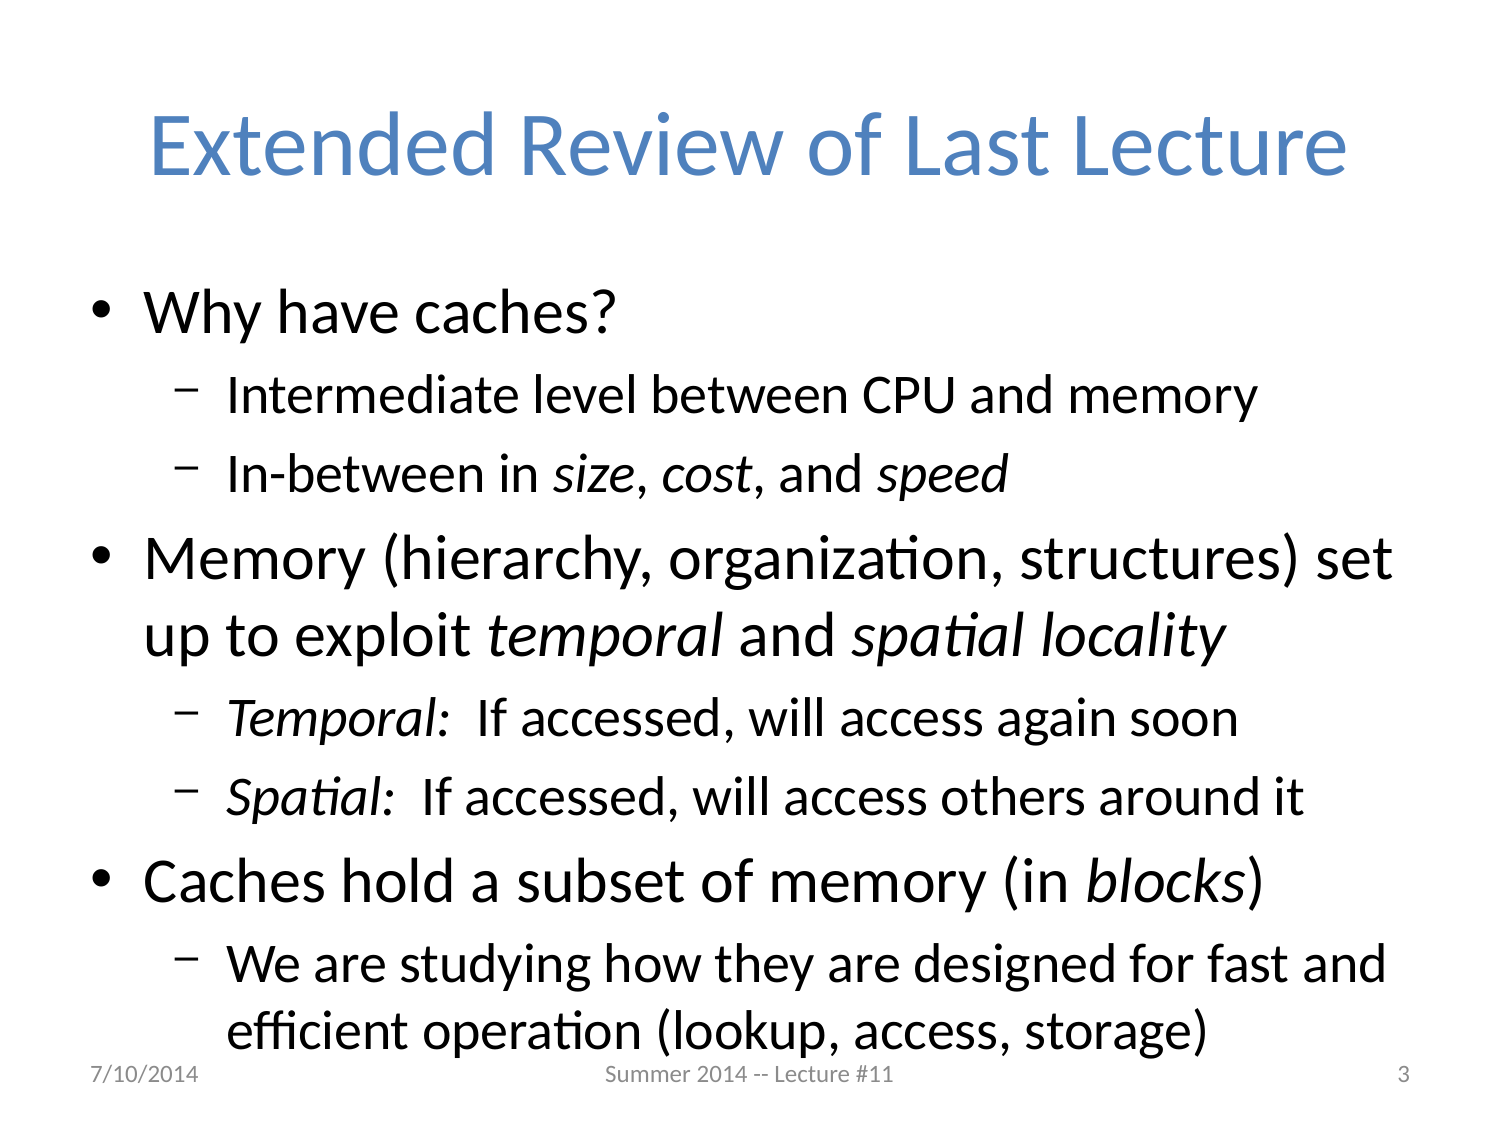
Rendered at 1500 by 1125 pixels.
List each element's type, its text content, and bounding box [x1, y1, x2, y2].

list Why have caches? Intermediate level between CPU and memory In-between in size, cost, and speed Memory (hierarchy, organization, structures) set up to exploit temporal and spatial locality Temporal: If accessed, will access again soon Spatial: If accessed, will access others around it Caches hold a subset of memory (in blocks) We are studying how they are designed for fast and efficient operation (lookup, access, storage) [75, 262, 1425, 1073]
slide_number 7/10/2014 [75, 1042, 425, 1103]
slide_number <number> [1074, 1042, 1425, 1103]
footer Summer 2014 -- Lecture #11 [512, 1042, 988, 1103]
title Extended Review of Last Lecture [75, 45, 1425, 233]
